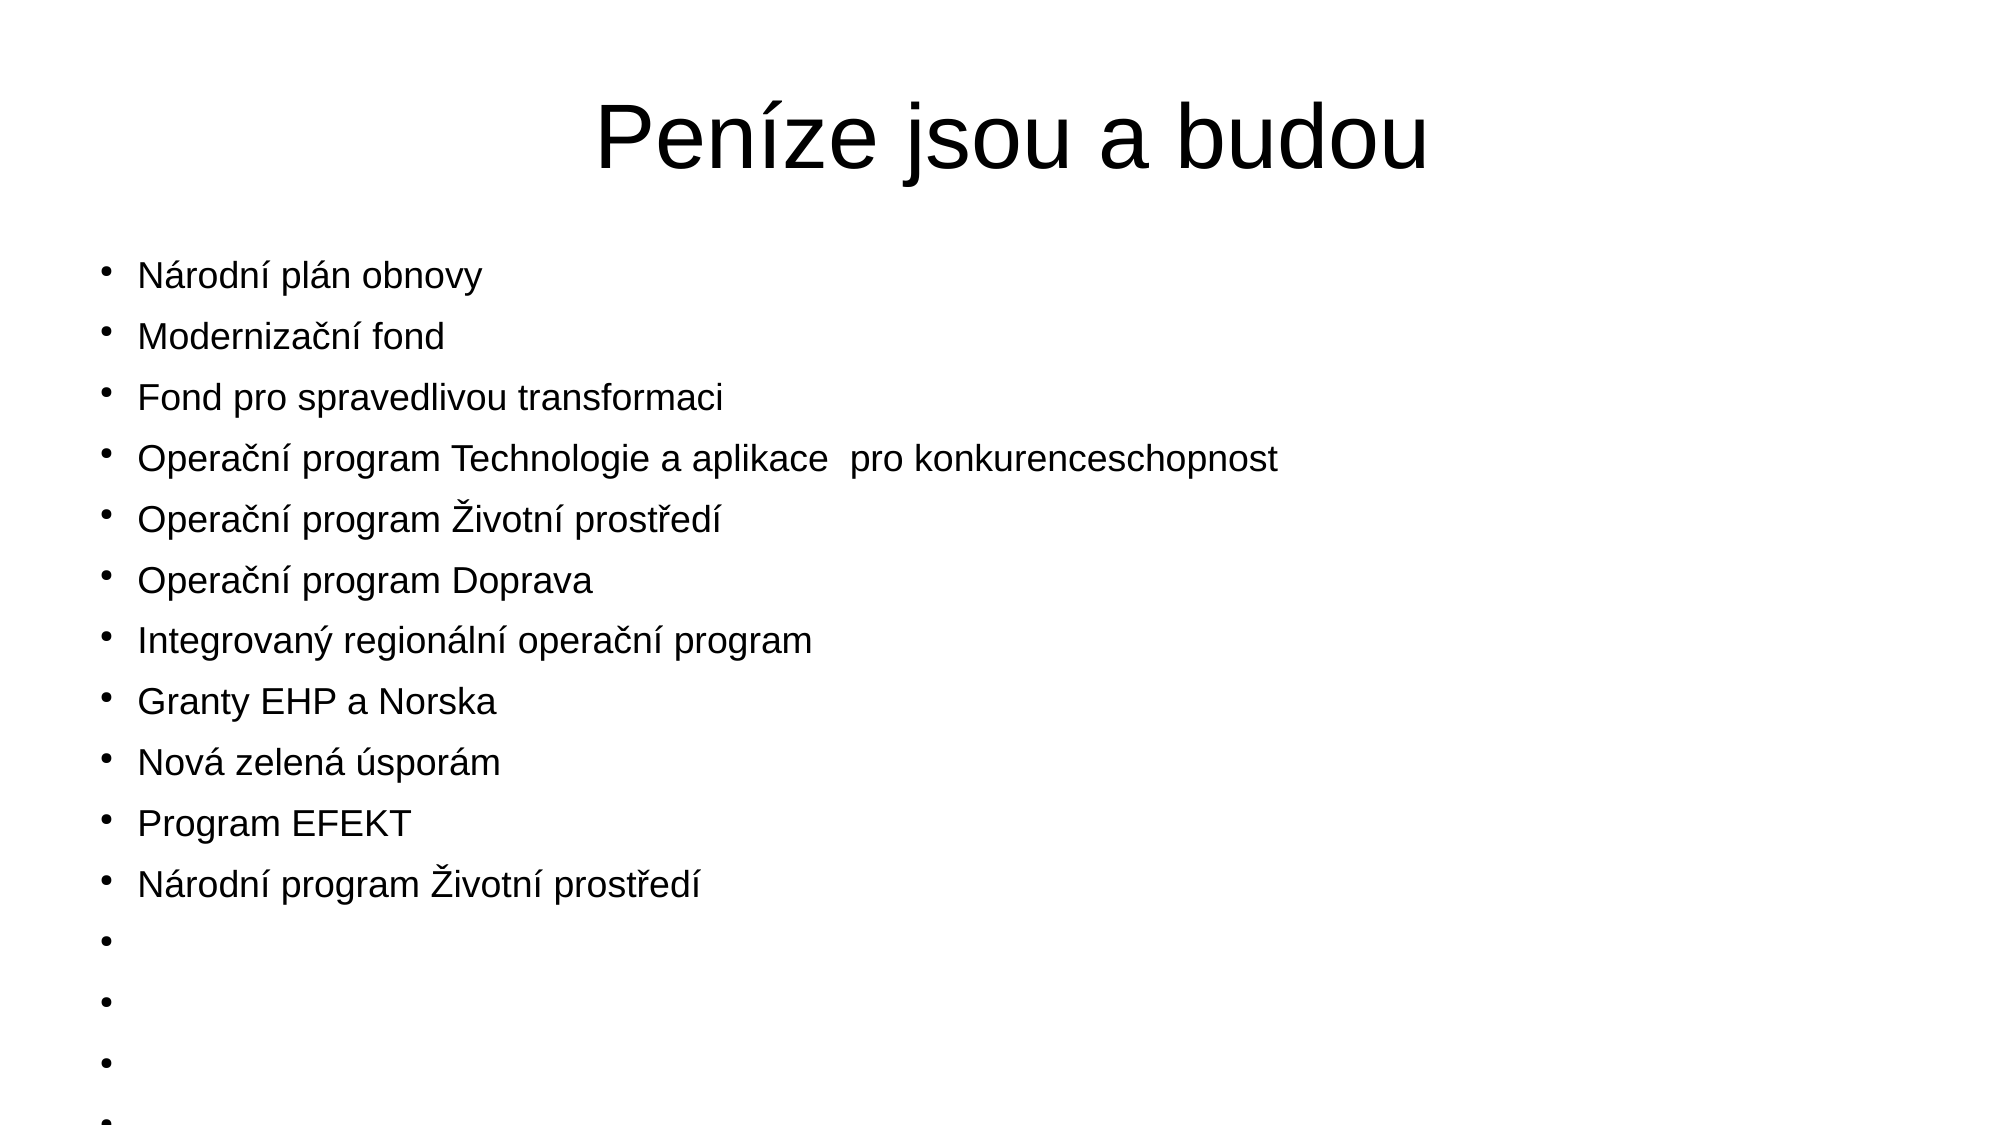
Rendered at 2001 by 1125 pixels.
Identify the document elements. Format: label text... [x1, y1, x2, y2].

title Peníze jsou a budou [99, 44, 1900, 233]
list Národní plán obnovy Modernizační fond Fond pro spravedlivou transformaci Operační program Technologie a aplikace pro konkurenceschopnost Operační program Životní prostředí Operační program Doprava Integrovaný regionální operační program Granty EHP a Norska Nová zelená úsporám Program EFEKT Národní program Životní prostředí [99, 263, 1900, 916]
